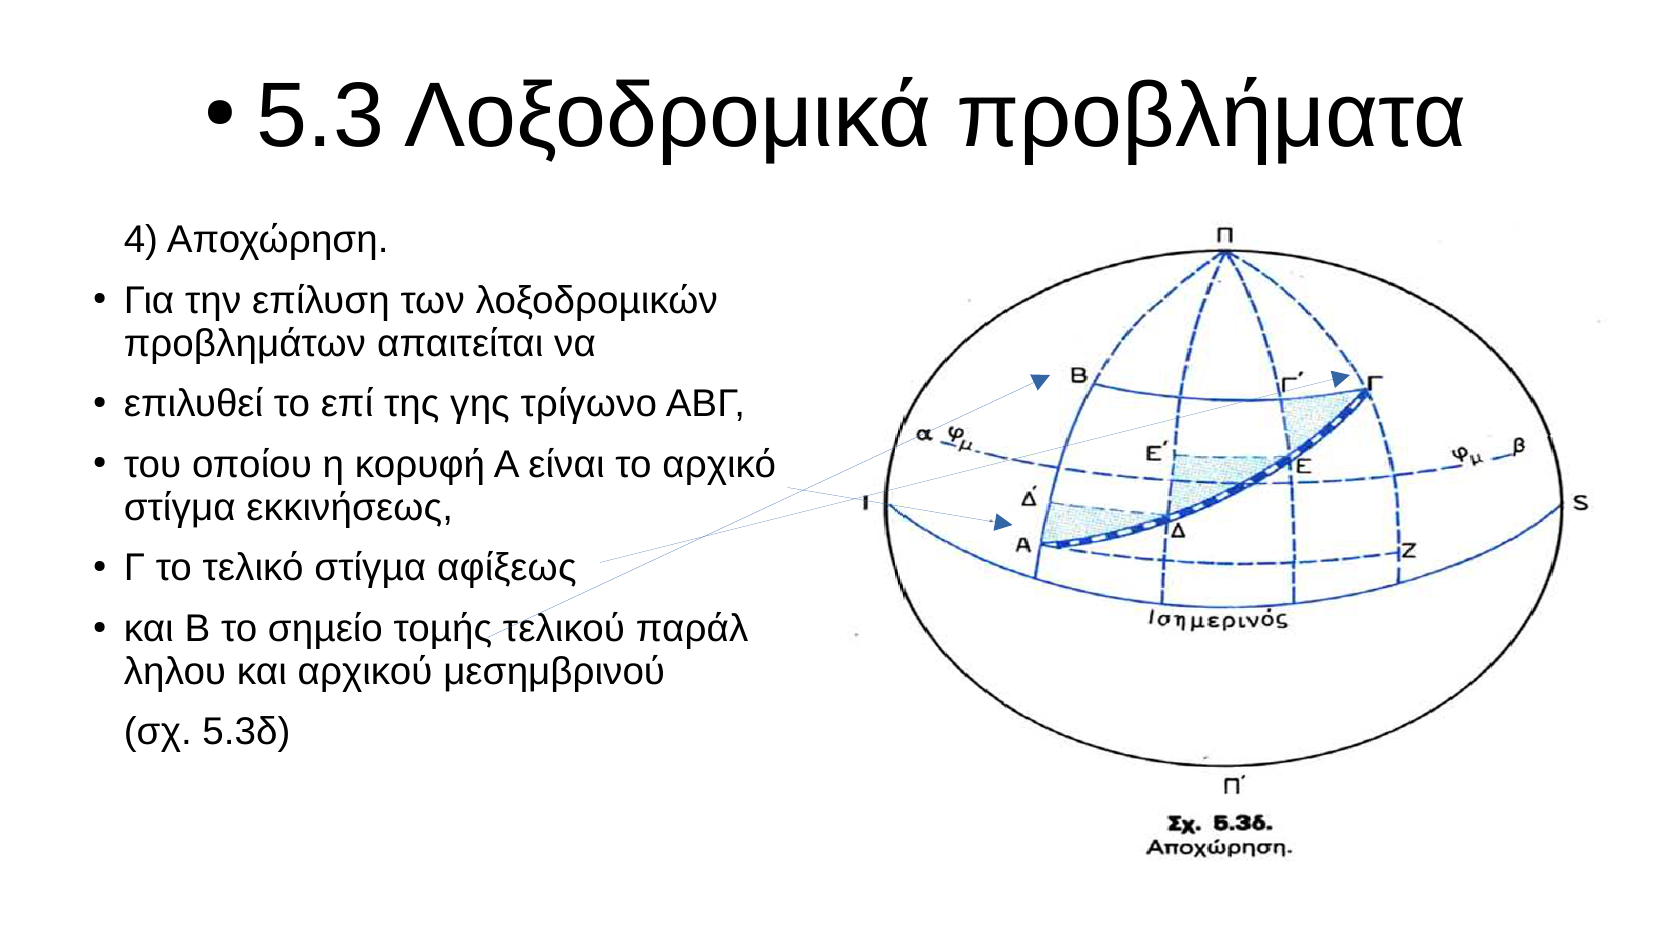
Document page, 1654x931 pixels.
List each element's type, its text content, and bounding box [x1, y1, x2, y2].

title 5.3 Λοξοδρομικά προβλήματα [82, 37, 1571, 193]
list 4) Αποχώρηση. Για την επίλυση των λοξοδροµικών προβλημάτων απαιτείται να επιλυθεί το επί της γης τρίγωνο ΑΒΓ, του οποίου η κορυφή Α είναι το αρχικό στίγμα εκκινήσεως, Γ το τελικό στίγµα αφίξεως και Β το σηµείο τοµής τελικού παράλ ληλου και αρχικού μεσημβρινού (σχ. 5.3δ) [82, 217, 809, 758]
picture [825, 495, 849, 505]
picture [825, 217, 1613, 863]
